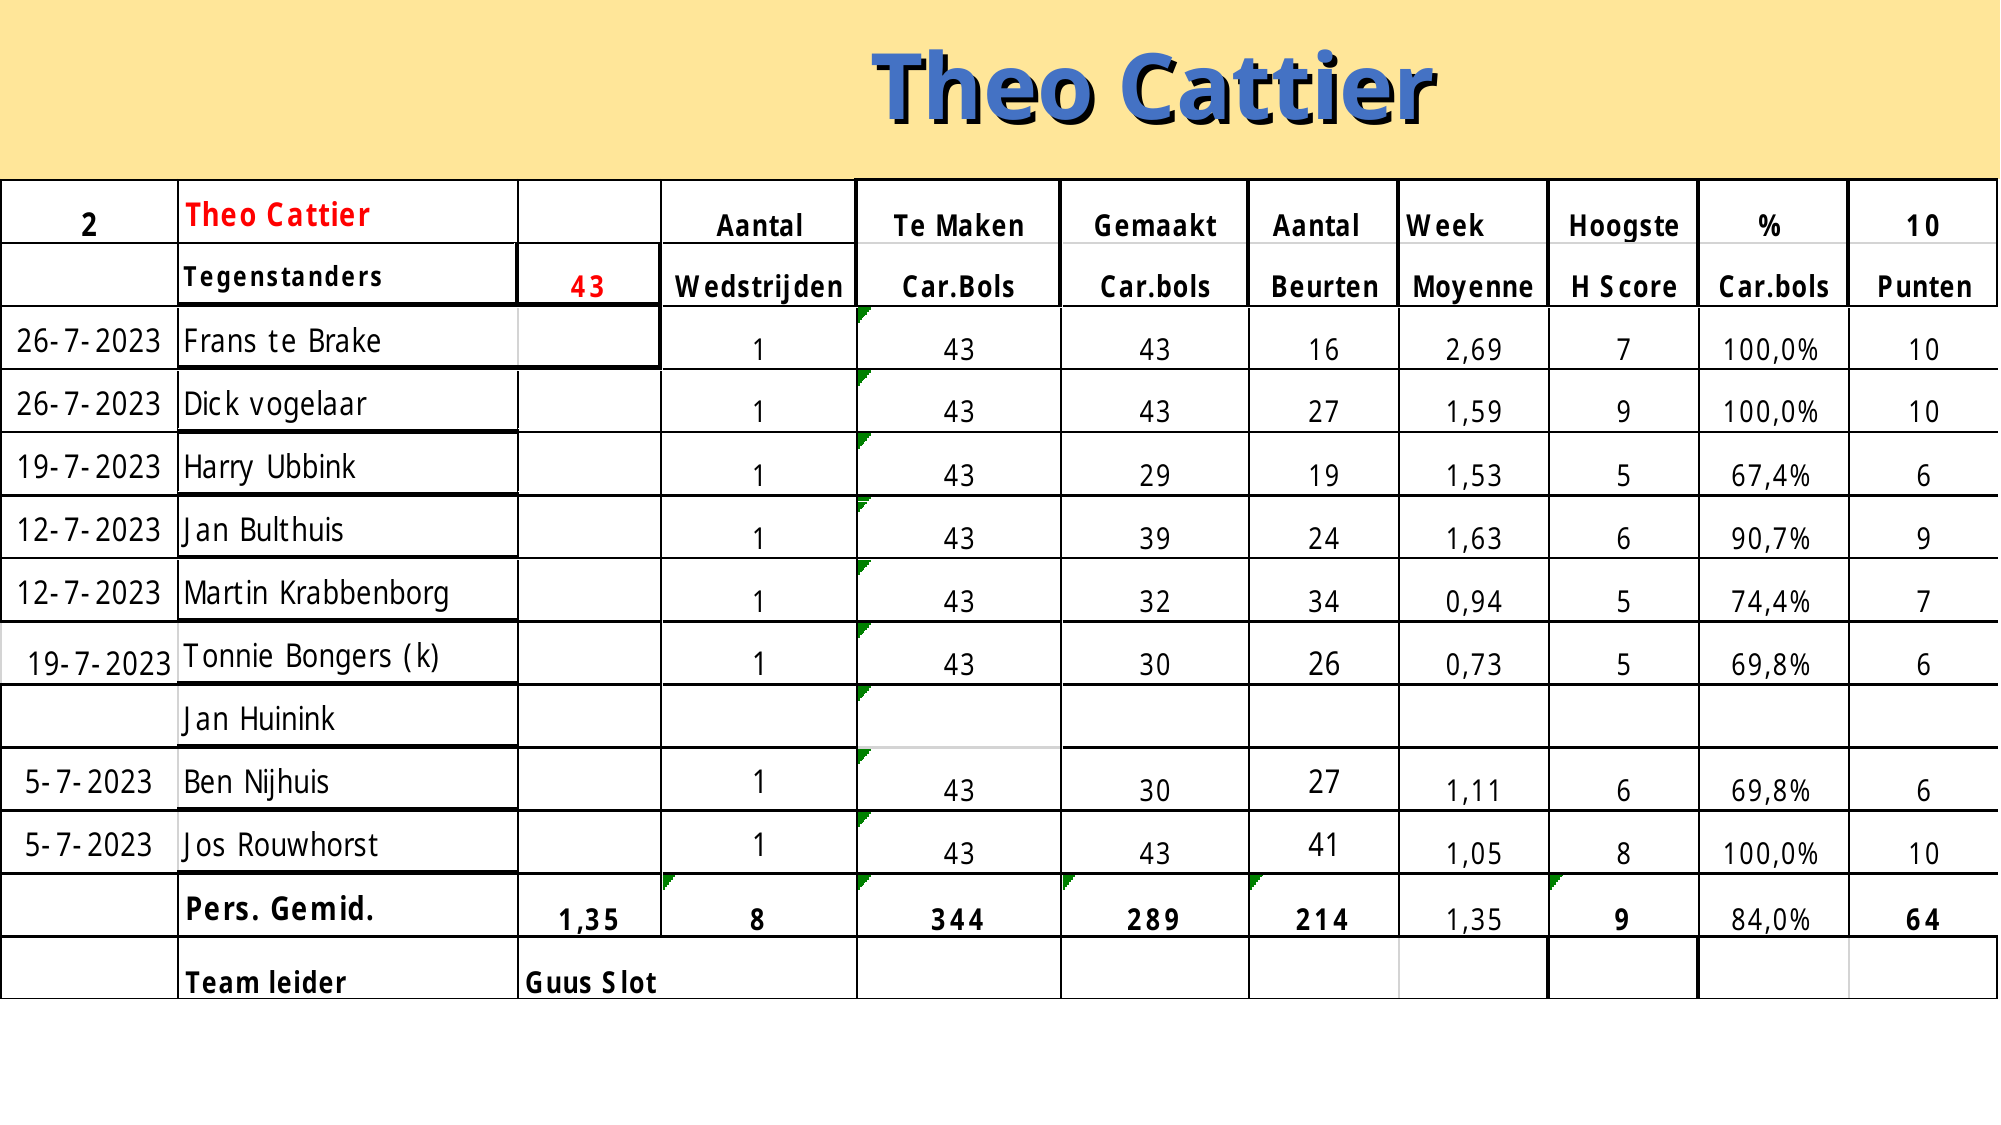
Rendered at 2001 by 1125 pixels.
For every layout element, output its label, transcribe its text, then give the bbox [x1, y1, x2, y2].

picture [0, 178, 2000, 1001]
title Theo Cattier [0, 0, 2000, 178]
